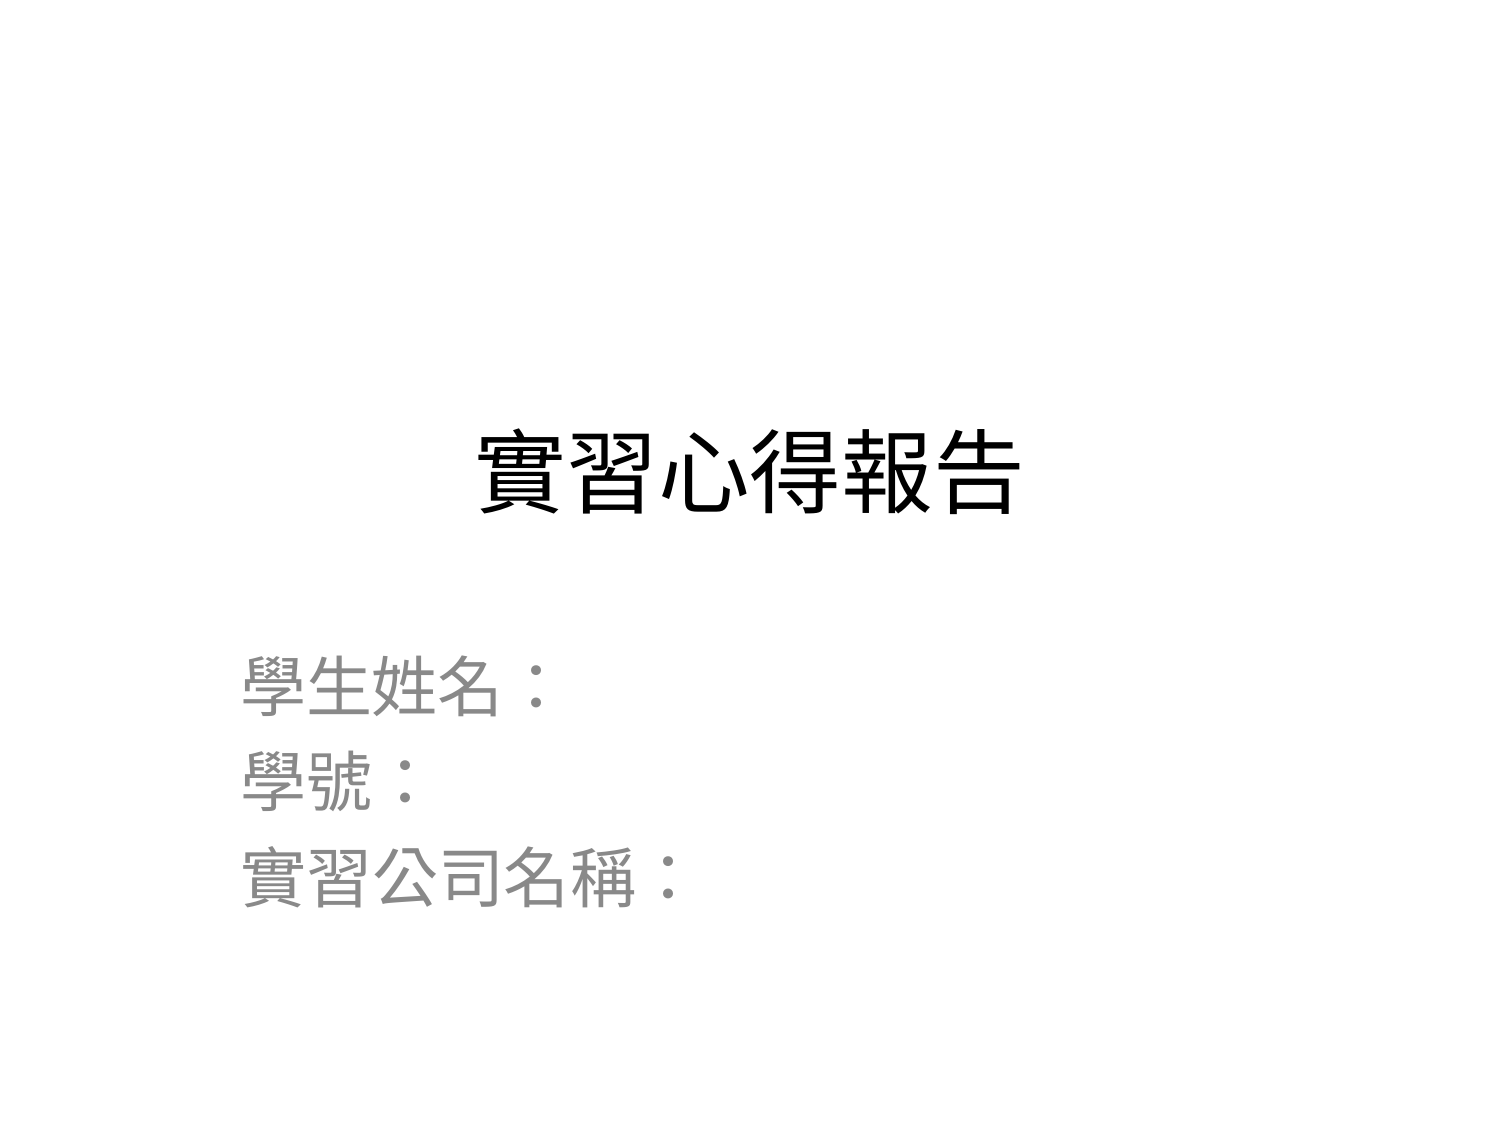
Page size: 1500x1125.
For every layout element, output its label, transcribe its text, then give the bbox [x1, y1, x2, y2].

title 實習心得報告 [112, 349, 1388, 591]
subtitle 學生姓名： 學號： 實習公司名稱： [225, 637, 1276, 925]
